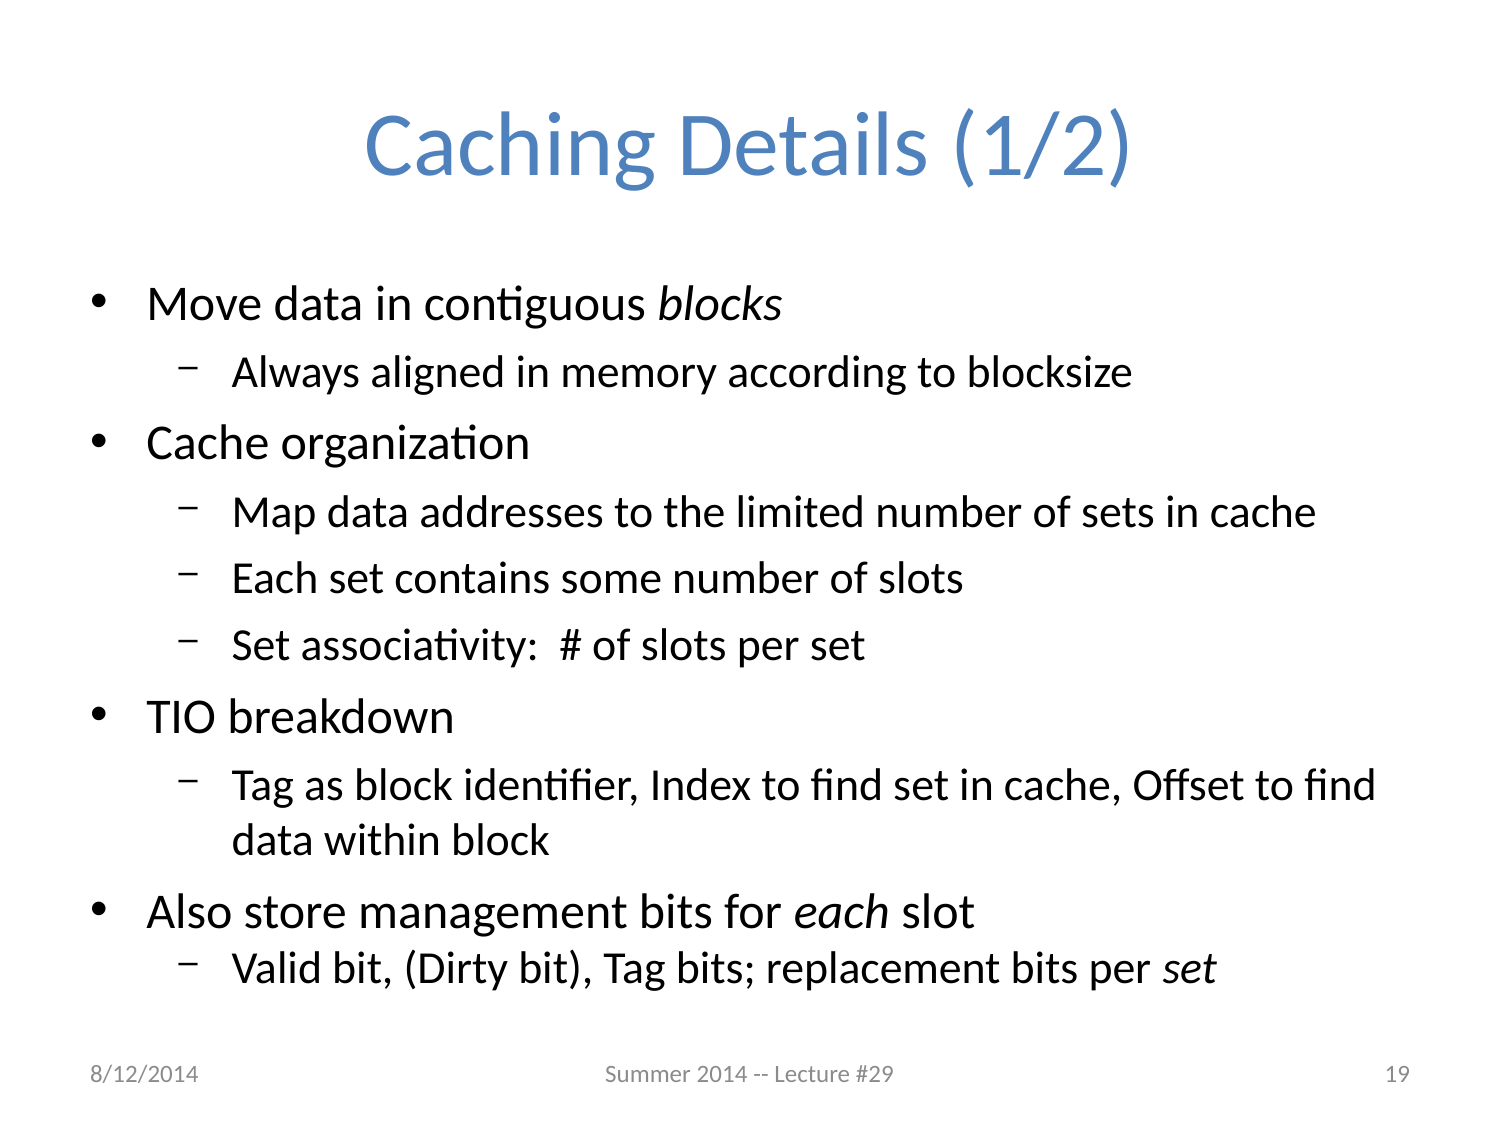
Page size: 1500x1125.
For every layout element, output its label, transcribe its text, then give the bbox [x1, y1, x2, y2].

slide_number <number> [1074, 1042, 1425, 1103]
slide_number 8/12/2014 [75, 1042, 425, 1103]
footer Summer 2014 -- Lecture #29 [512, 1042, 988, 1103]
list Move data in contiguous blocks Always aligned in memory according to blocksize Cache organization Map data addresses to the limited number of sets in cache Each set contains some number of slots Set associativity: # of slots per set TIO breakdown Tag as block identifier, Index to find set in cache, Offset to find data within block Also store management bits for each slot Valid bit, (Dirty bit), Tag bits; replacement bits per set [75, 262, 1425, 1073]
title Caching Details (1/2) [75, 45, 1425, 233]
